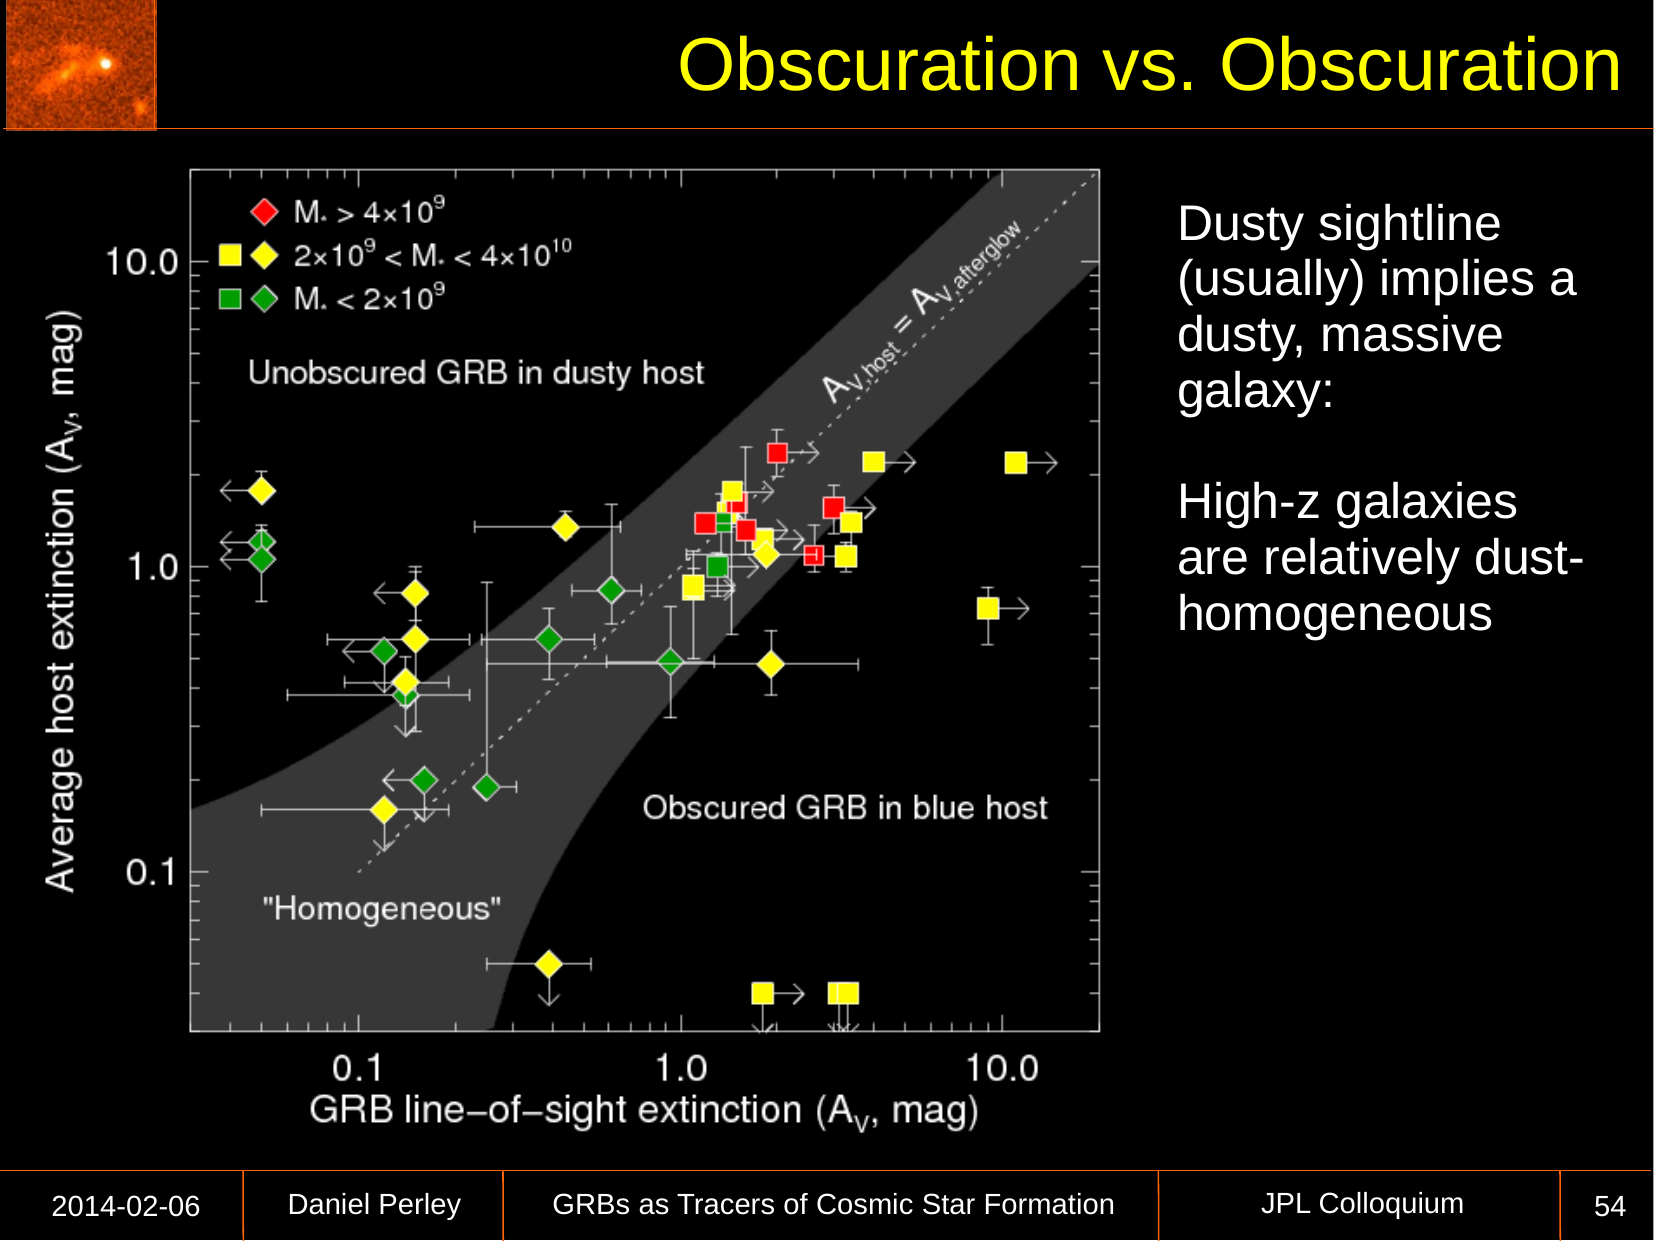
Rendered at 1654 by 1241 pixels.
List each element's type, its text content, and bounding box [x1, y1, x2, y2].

text_box Dusty sightline (usually) implies a dusty, massive galaxy: High-z galaxies are relatively dust-homogeneous [1162, 187, 1613, 649]
title Obscuration vs. Obscuration [187, 21, 1624, 108]
picture [25, 138, 1130, 1147]
picture [7, 0, 154, 128]
